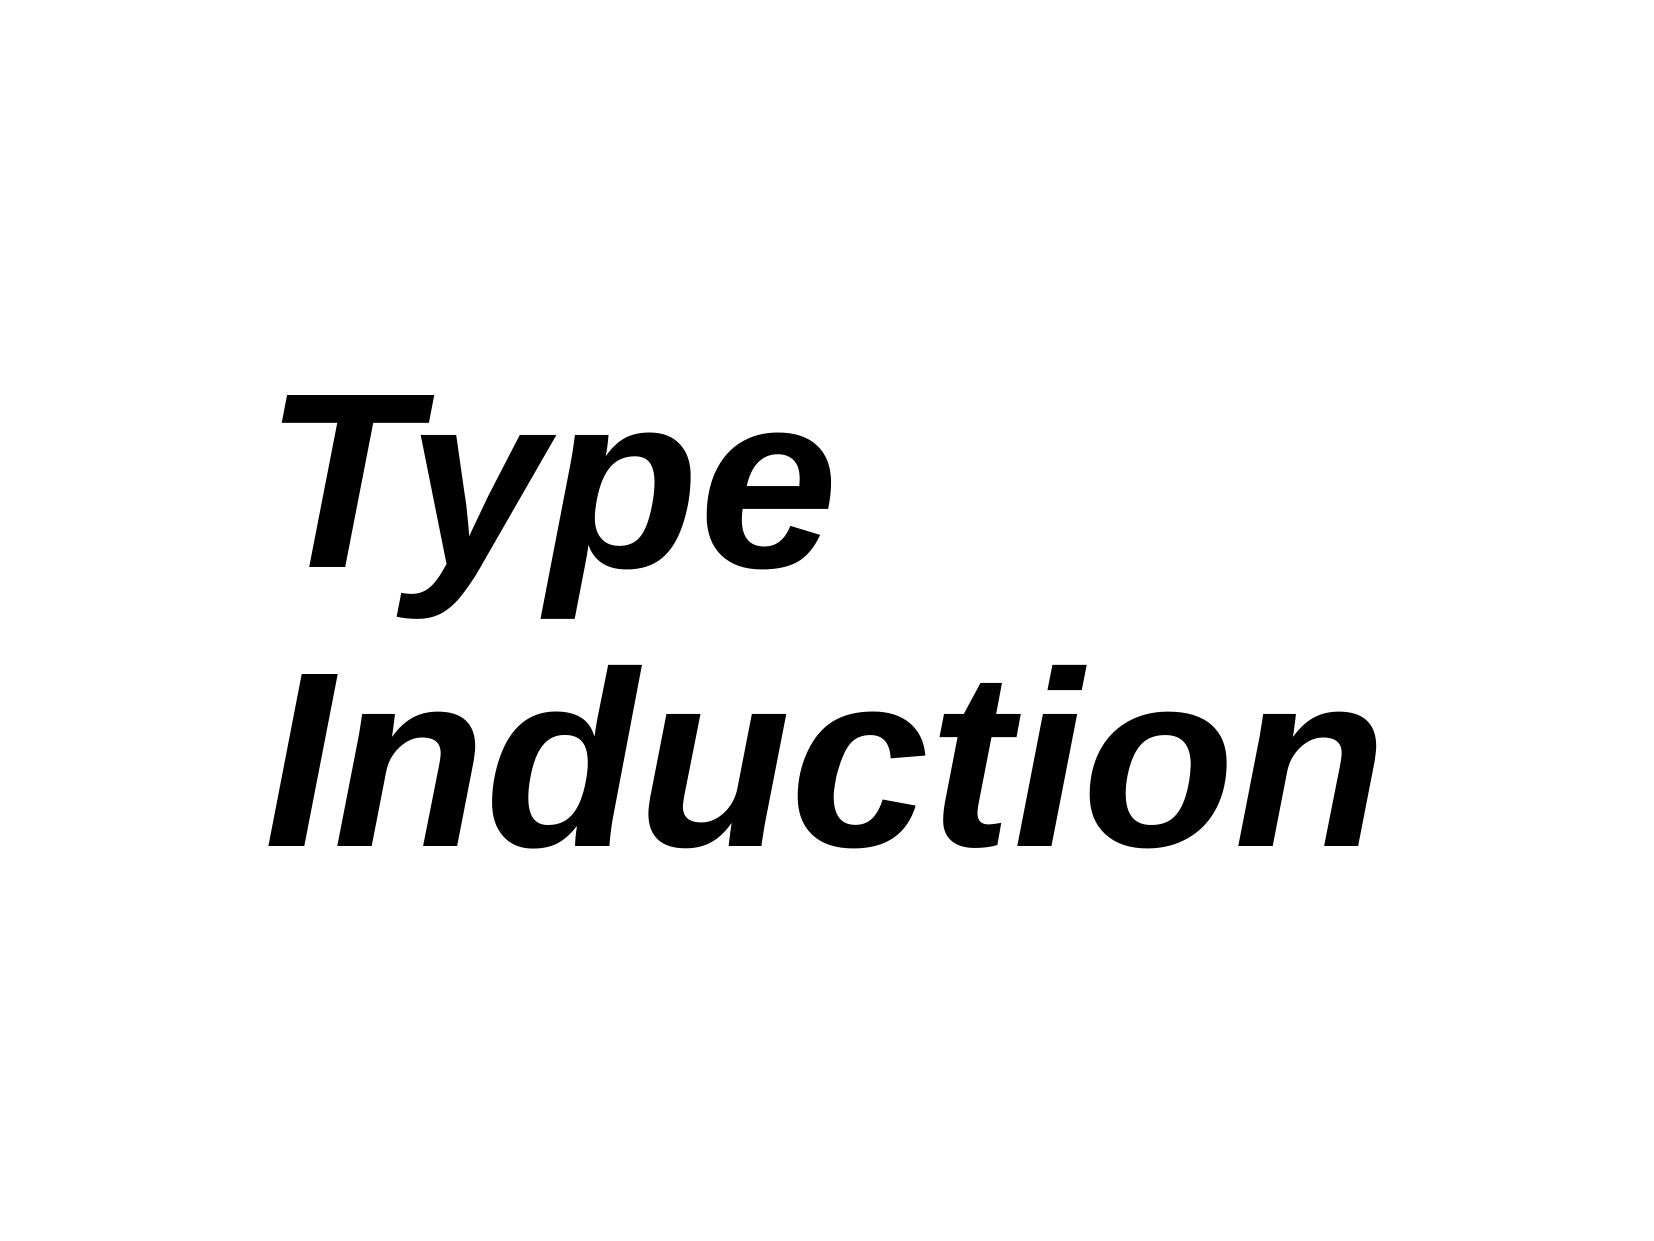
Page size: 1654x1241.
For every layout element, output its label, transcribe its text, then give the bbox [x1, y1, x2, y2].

text_box Type Induction [249, 333, 1405, 907]
